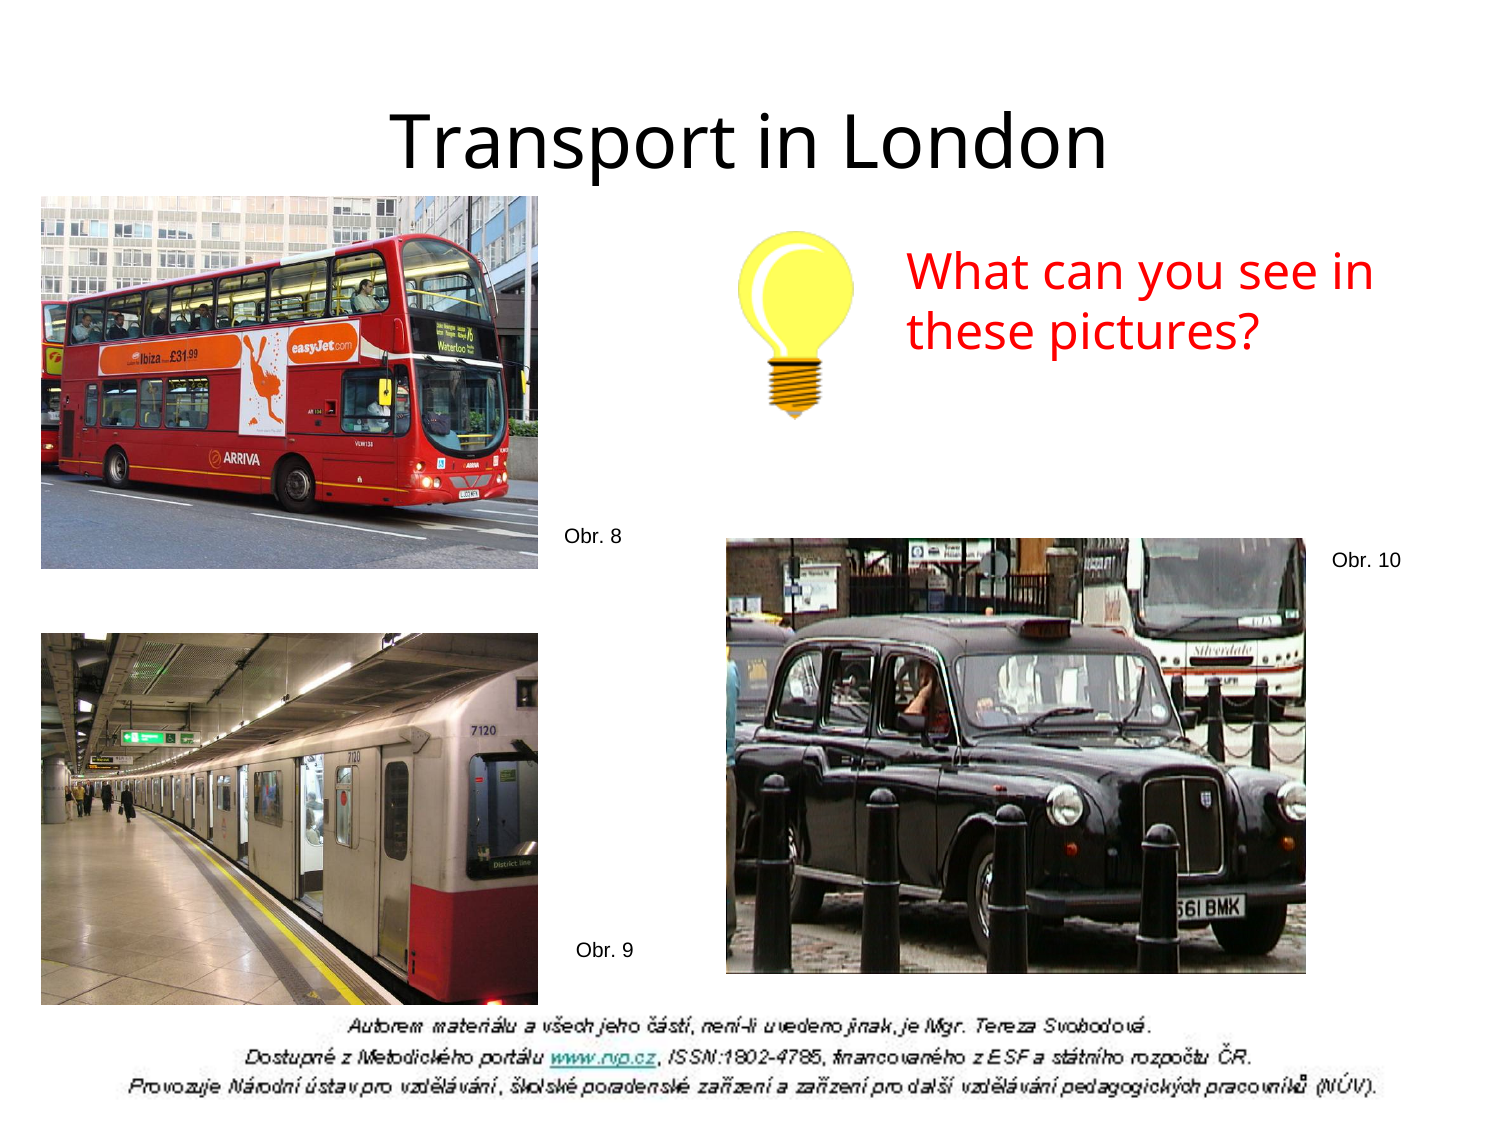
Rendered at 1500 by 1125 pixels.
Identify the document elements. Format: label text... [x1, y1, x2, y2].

text_box What can you see in these pictures? [891, 231, 1447, 368]
picture [0, 0, 1500, 1125]
text_box Obr. 9 [561, 928, 649, 970]
title Transport in London [75, 45, 1426, 233]
text_box Obr. 8 [549, 515, 637, 556]
text_box Obr. 10 [1317, 538, 1416, 580]
